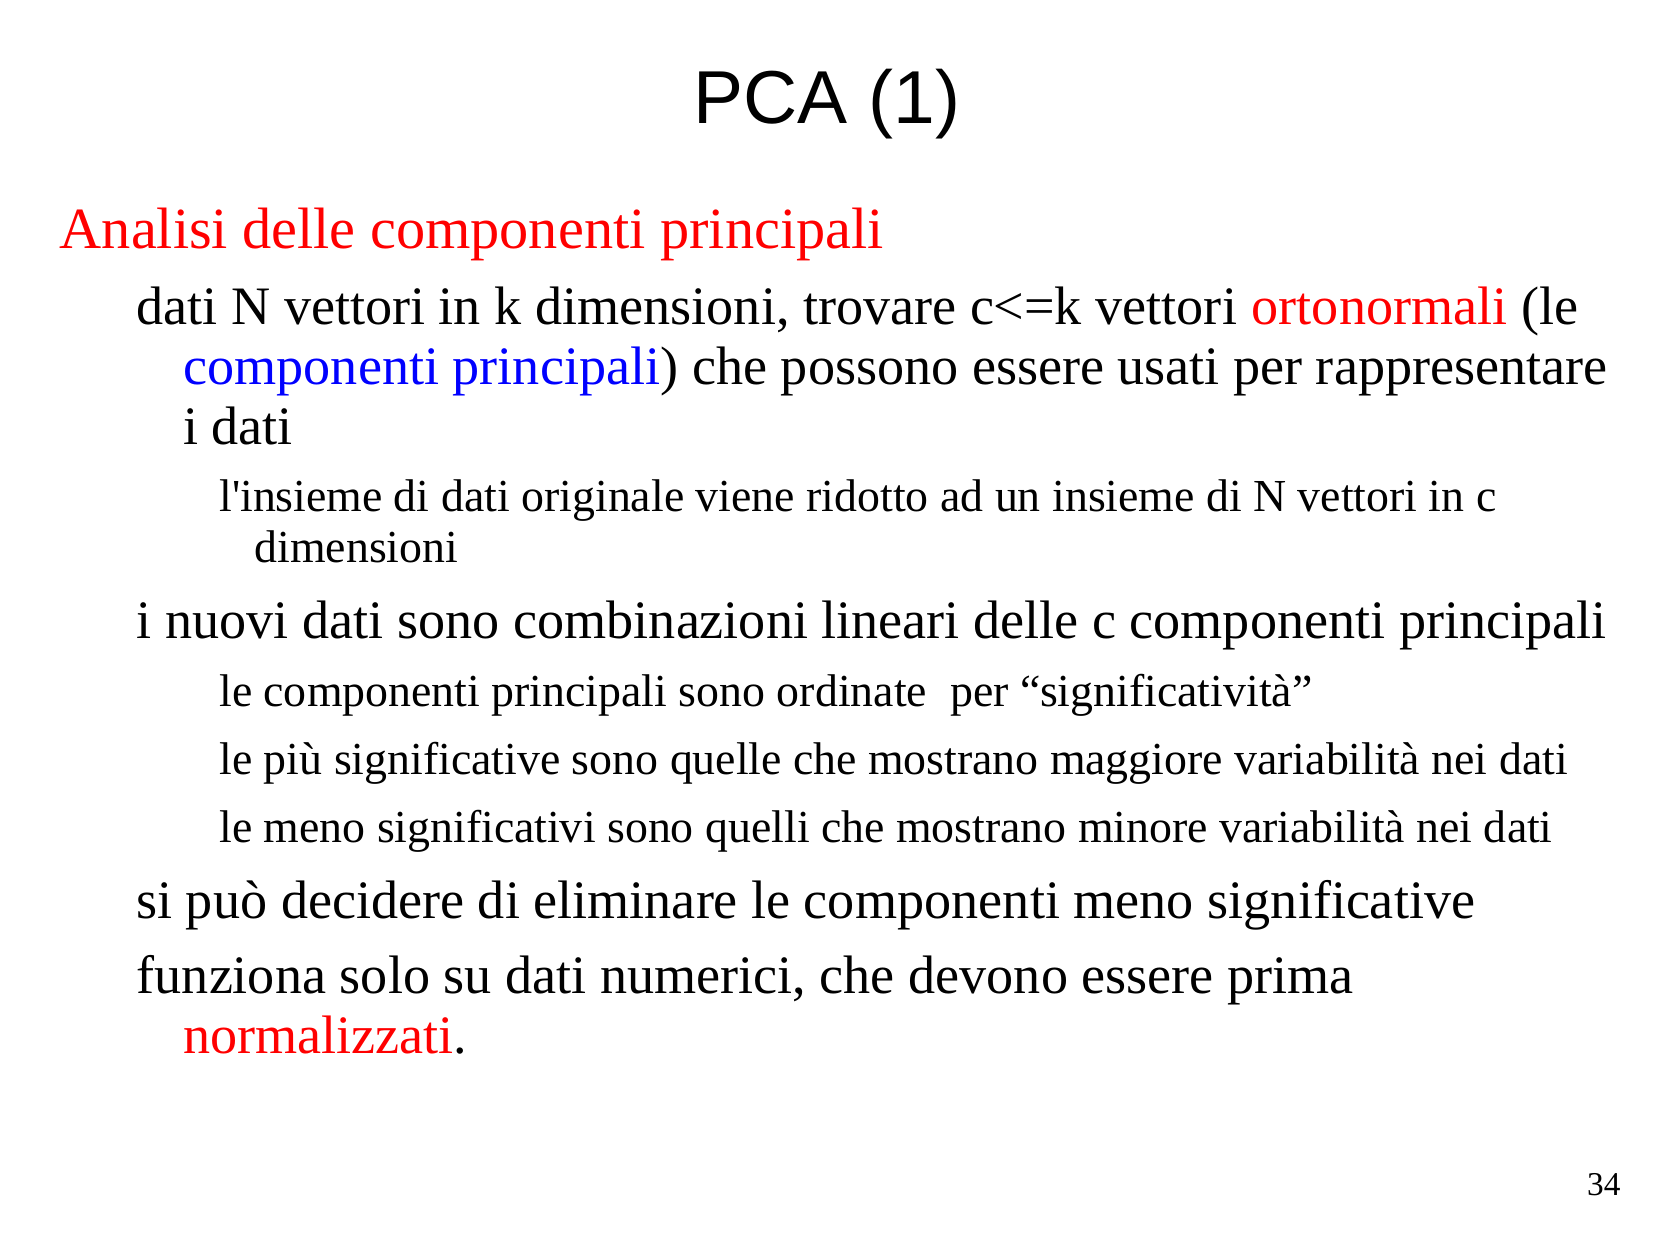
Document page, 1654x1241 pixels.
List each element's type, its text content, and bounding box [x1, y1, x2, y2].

title PCA (1) [37, 30, 1617, 166]
list Analisi delle componenti principali dati N vettori in k dimensioni, trovare c<=k vettori ortonormali (le componenti principali) che possono essere usati per rappresentare i dati l'insieme di dati originale viene ridotto ad un insieme di N vettori in c dimensioni i nuovi dati sono combinazioni lineari delle c componenti principali le componenti principali sono ordinate per “significatività” le più significative sono quelle che mostrano maggiore variabilità nei dati le meno significativi sono quelli che mostrano minore variabilità nei dati si può decidere di eliminare le componenti meno significative funziona solo su dati numerici, che devono essere prima normalizzati. [42, 196, 1612, 1187]
